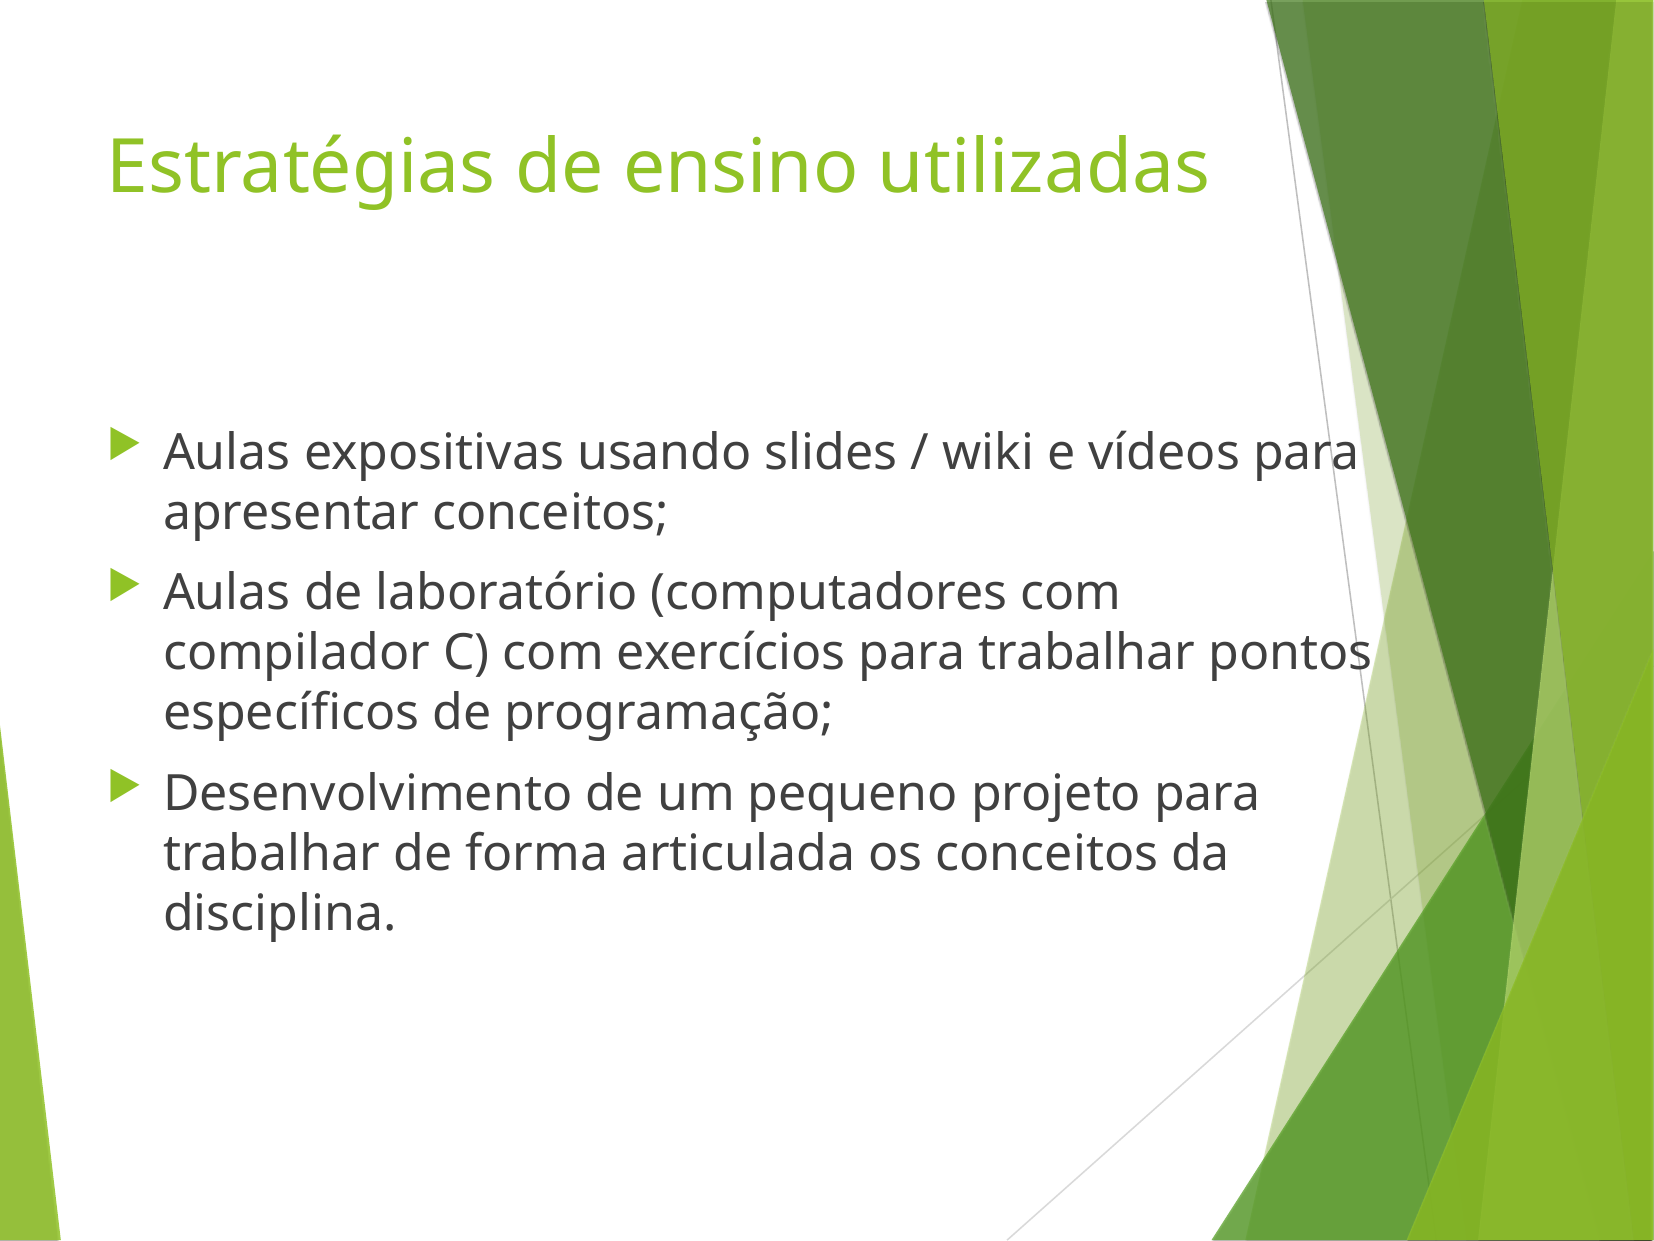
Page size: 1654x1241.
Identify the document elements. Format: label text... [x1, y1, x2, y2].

title Estratégias de ensino utilizadas [91, 110, 1258, 349]
list Aulas expositivas usando slides / wiki e vídeos para apresentar conceitos; Aulas de laboratório (computadores com compilador C) com exercícios para trabalhar pontos específicos de programação; Desenvolvimento de um pequeno projeto para trabalhar de forma articulada os conceitos da disciplina. [91, 411, 1412, 1114]
